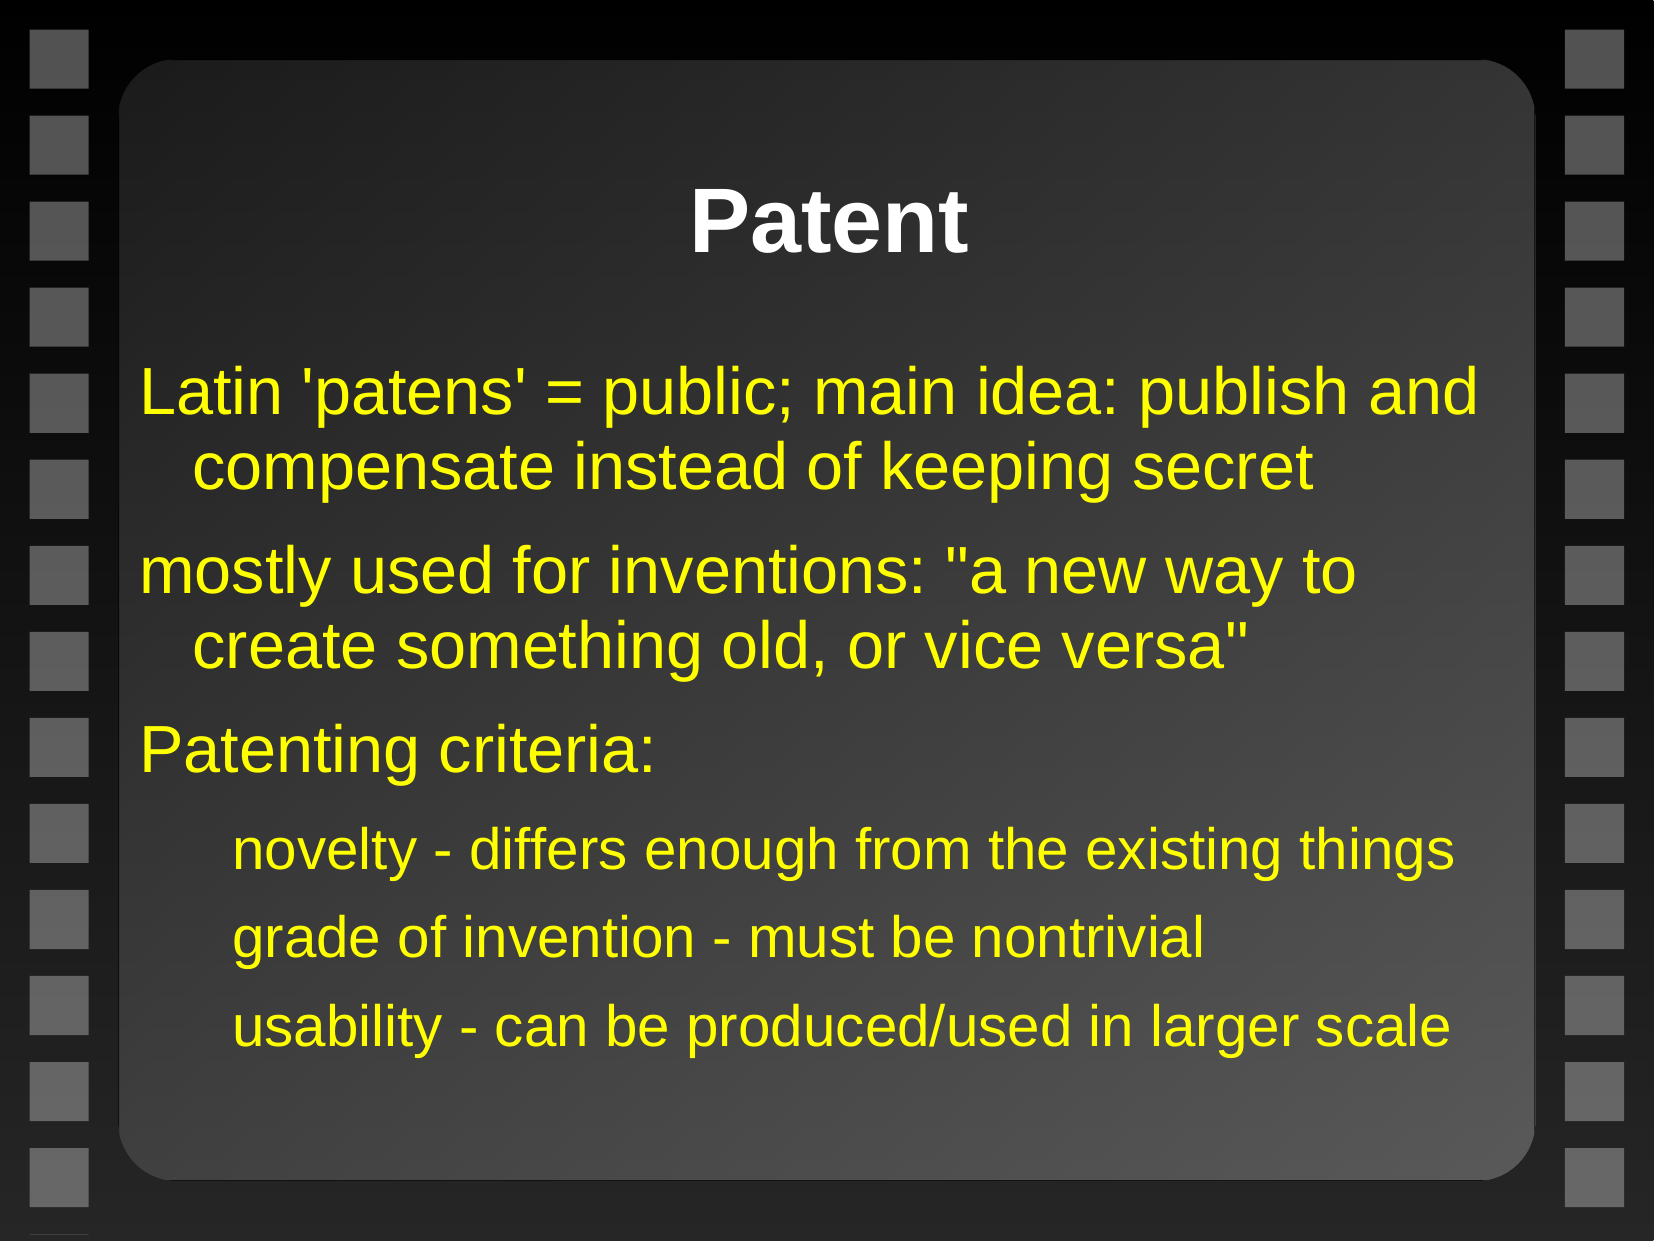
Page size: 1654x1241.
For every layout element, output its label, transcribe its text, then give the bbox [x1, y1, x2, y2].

title Patent [123, 117, 1536, 325]
list Latin 'patens' = public; main idea: publish and compensate instead of keeping secret mostly used for inventions: "a new way to create something old, or vice versa" Patenting criteria: novelty - differs enough from the existing things grade of invention - must be nontrivial usability - can be produced/used in larger scale [121, 354, 1534, 1127]
